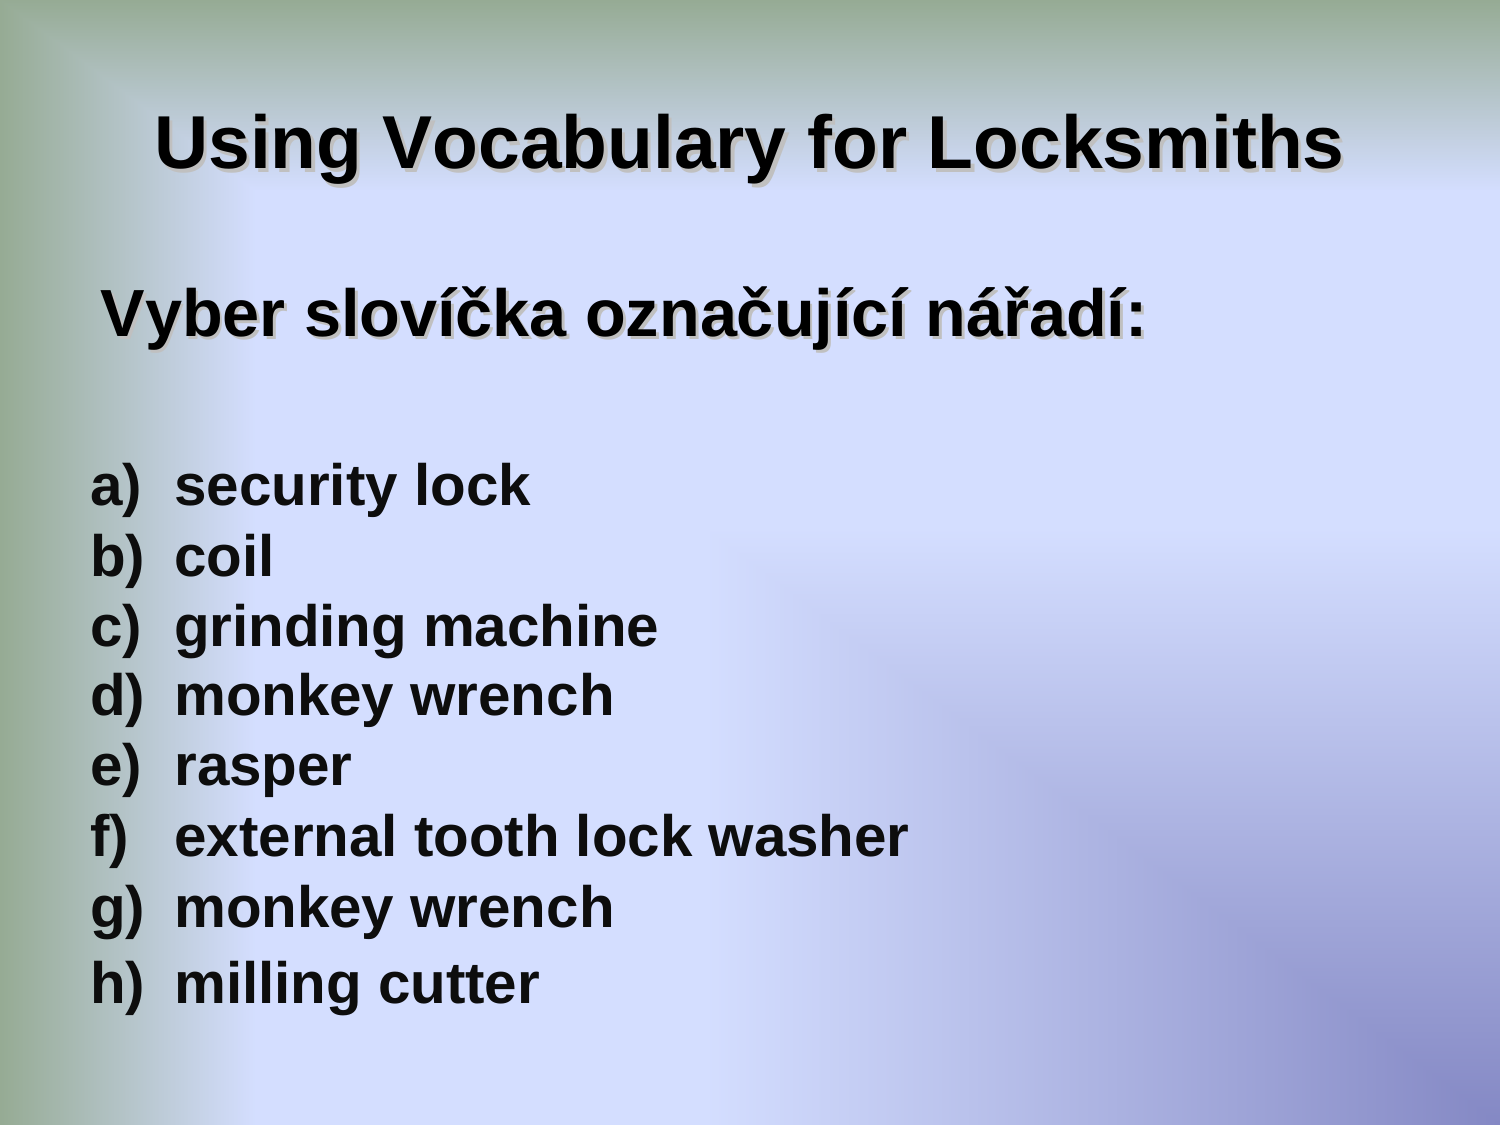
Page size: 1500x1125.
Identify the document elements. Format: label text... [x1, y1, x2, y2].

picture [0, 0, 1500, 1125]
list Vyber slovíčka označující nářadí: security lock coil grinding machine monkey wrench rasper external tooth lock washer monkey wrench milling cutter [75, 262, 1426, 1024]
title Using Vocabulary for Locksmiths [75, 45, 1426, 233]
